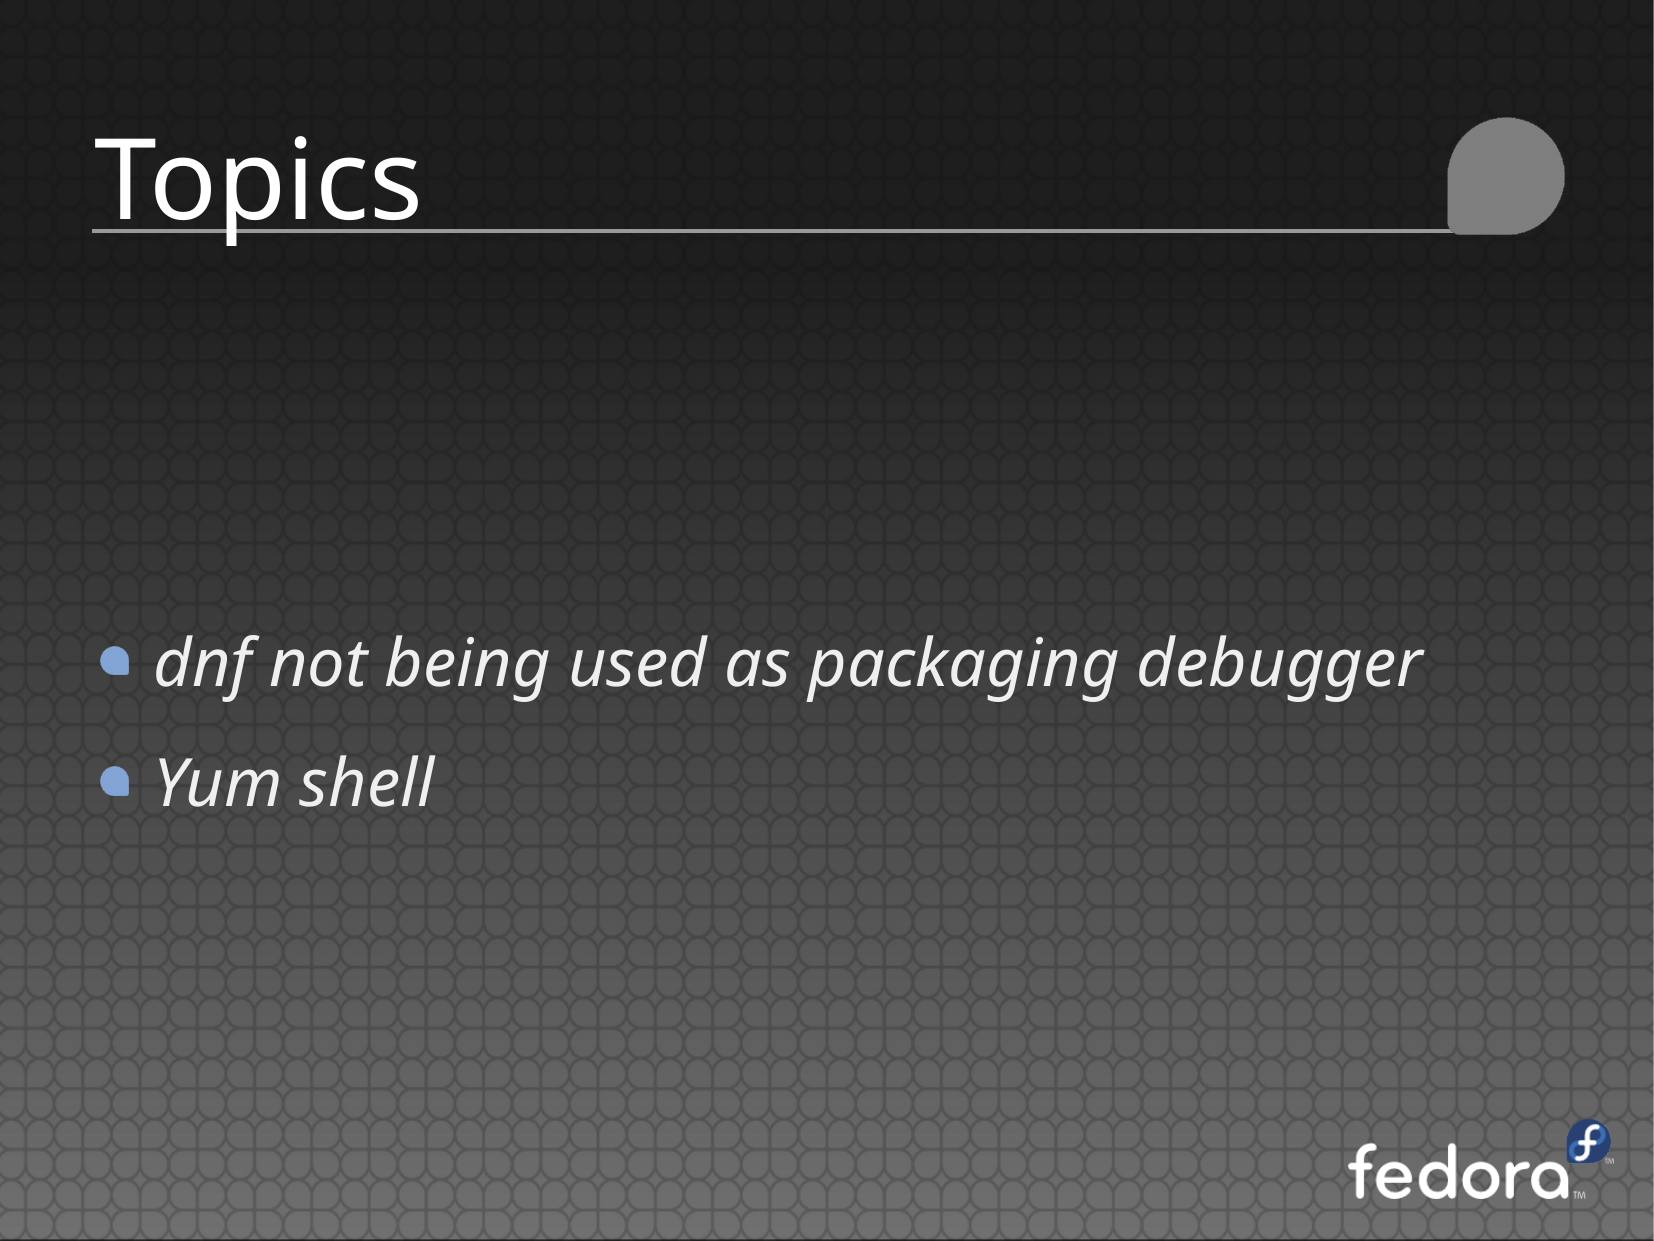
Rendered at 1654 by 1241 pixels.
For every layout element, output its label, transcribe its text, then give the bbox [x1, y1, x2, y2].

picture [0, 0, 1654, 1241]
title Topics [94, 100, 1426, 251]
list dnf not being used as packaging debugger Yum shell [82, 290, 1571, 1152]
